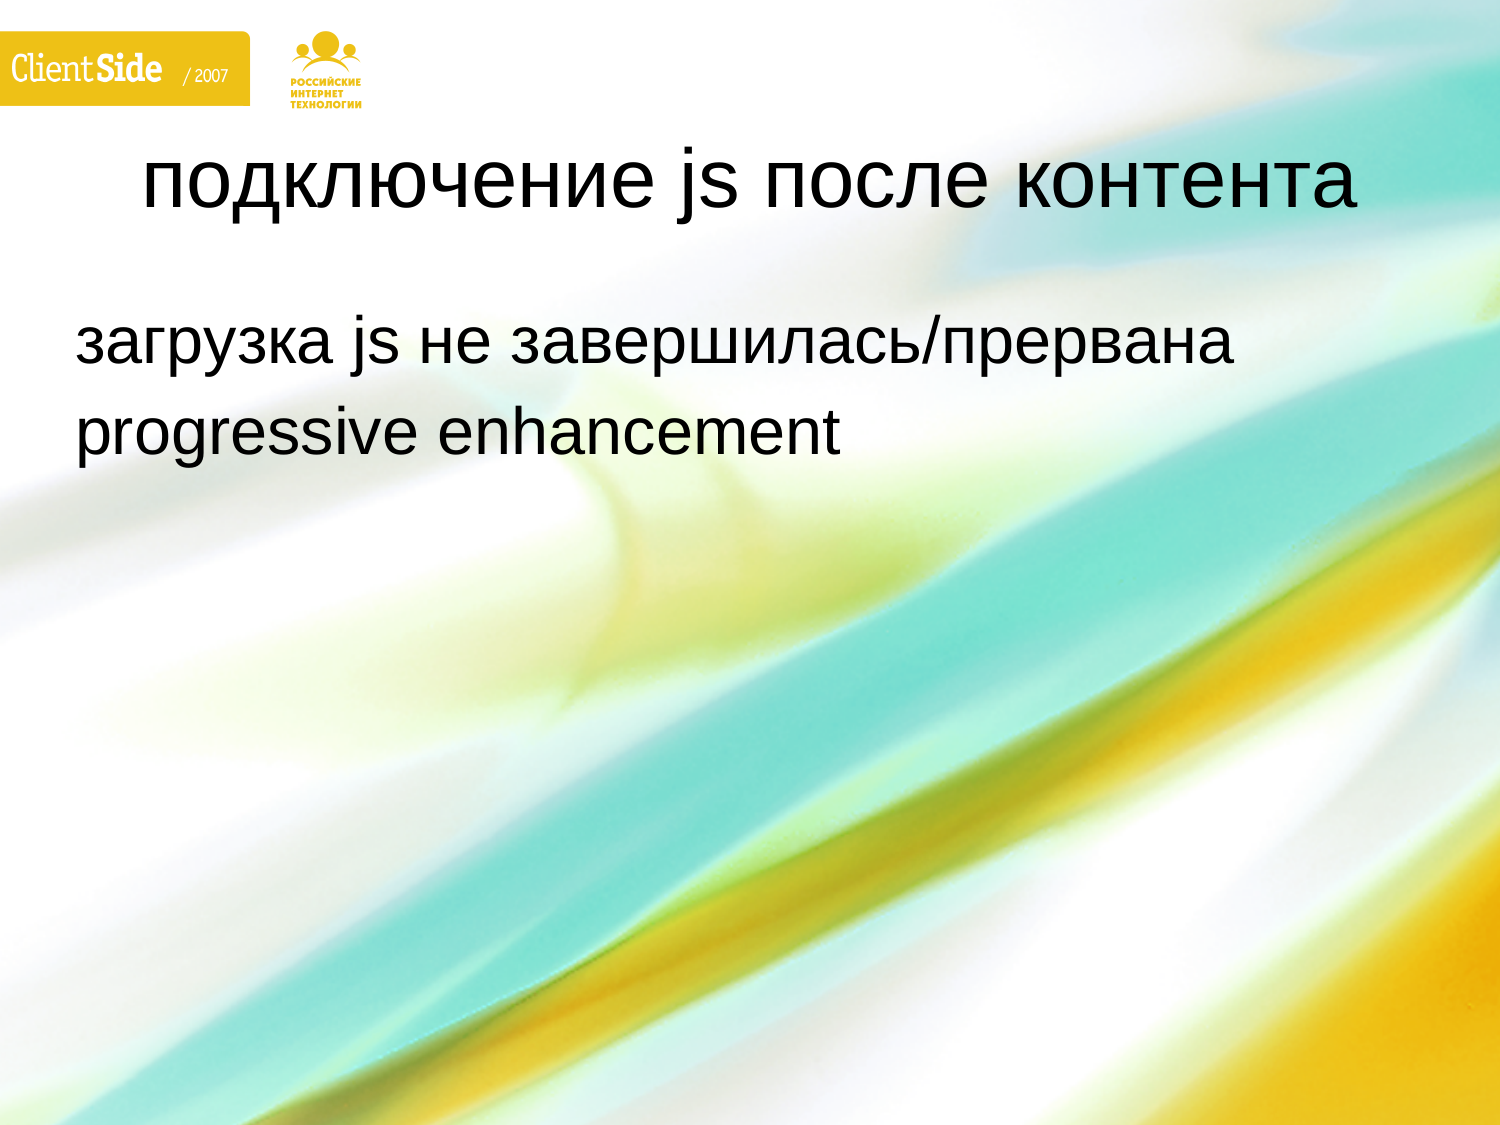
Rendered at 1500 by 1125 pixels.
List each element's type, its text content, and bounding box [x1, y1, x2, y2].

title подключение js после контента [75, 124, 1426, 234]
picture [0, 0, 1500, 1125]
list загрузка js не завершилась/прервана progressive enhancement [75, 302, 1426, 1071]
